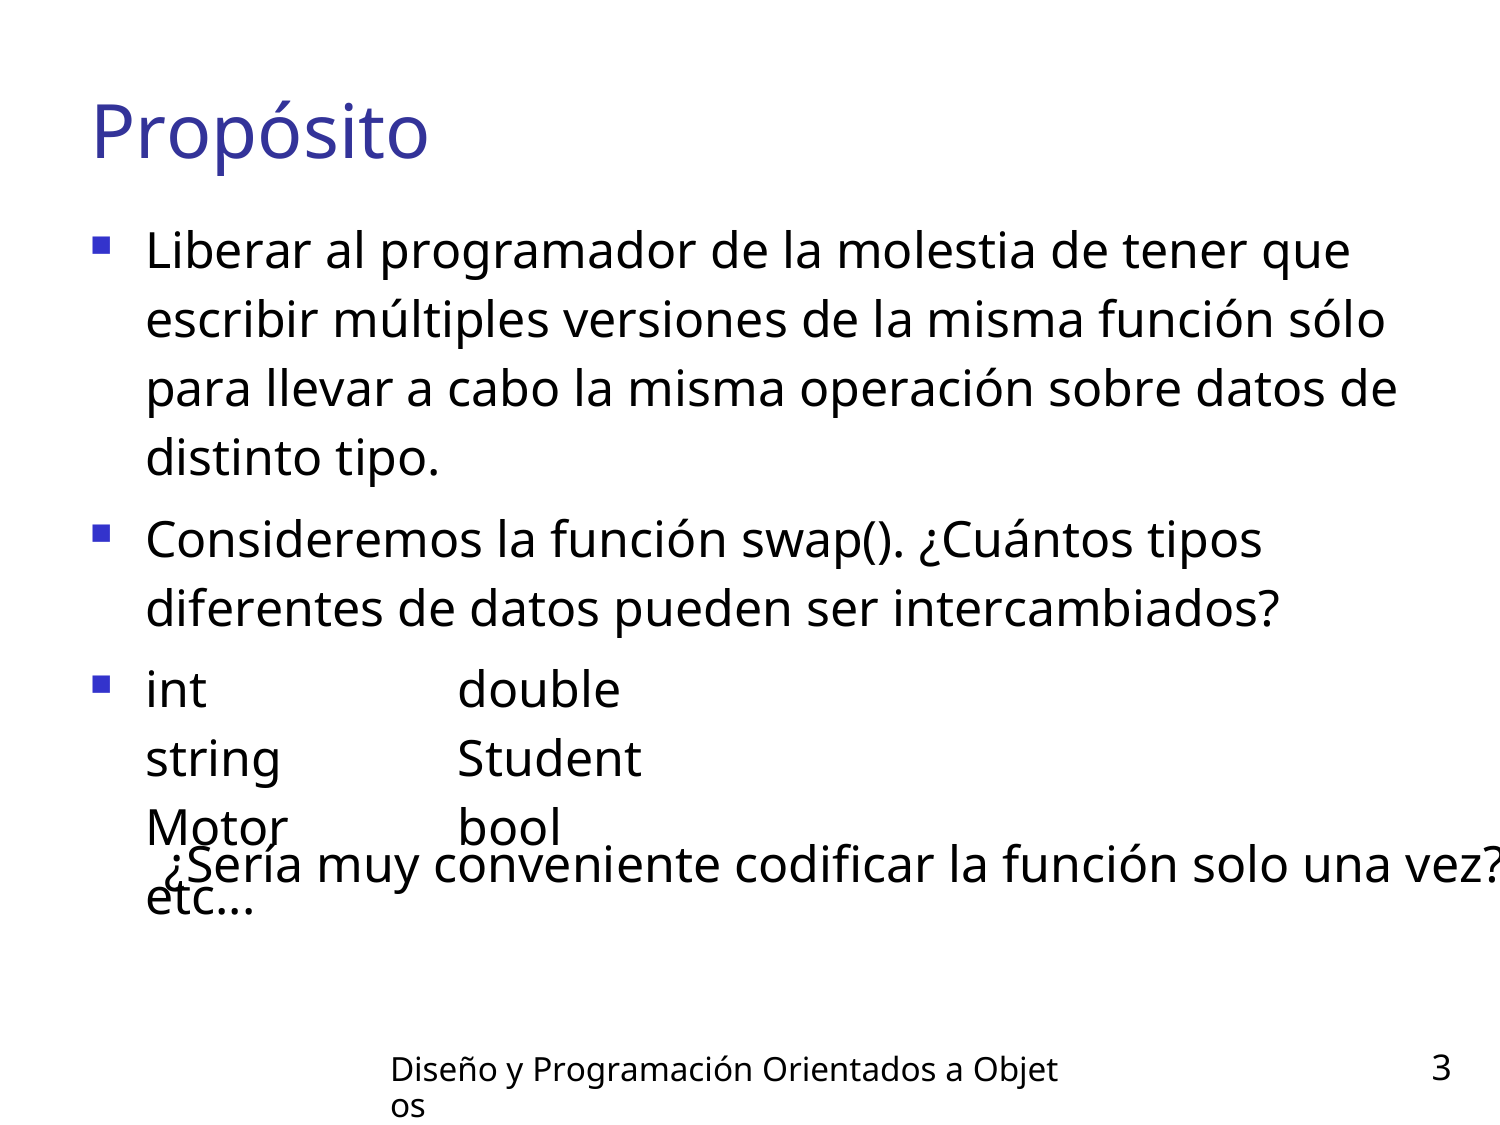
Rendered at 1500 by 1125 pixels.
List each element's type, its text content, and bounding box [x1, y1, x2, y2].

text_box ¿Sería muy conveniente codificar la función solo una vez? [150, 825, 1428, 900]
list Liberar al programador de la molestia de tener que escribir múltiples versiones de la misma función sólo para llevar a cabo la misma operación sobre datos de distinto tipo. Consideremos la función swap(). ¿Cuántos tipos diferentes de datos pueden ser intercambiados? int double string Student Motor bool etc... [75, 207, 1462, 1028]
title Propósito [75, 10, 1466, 188]
